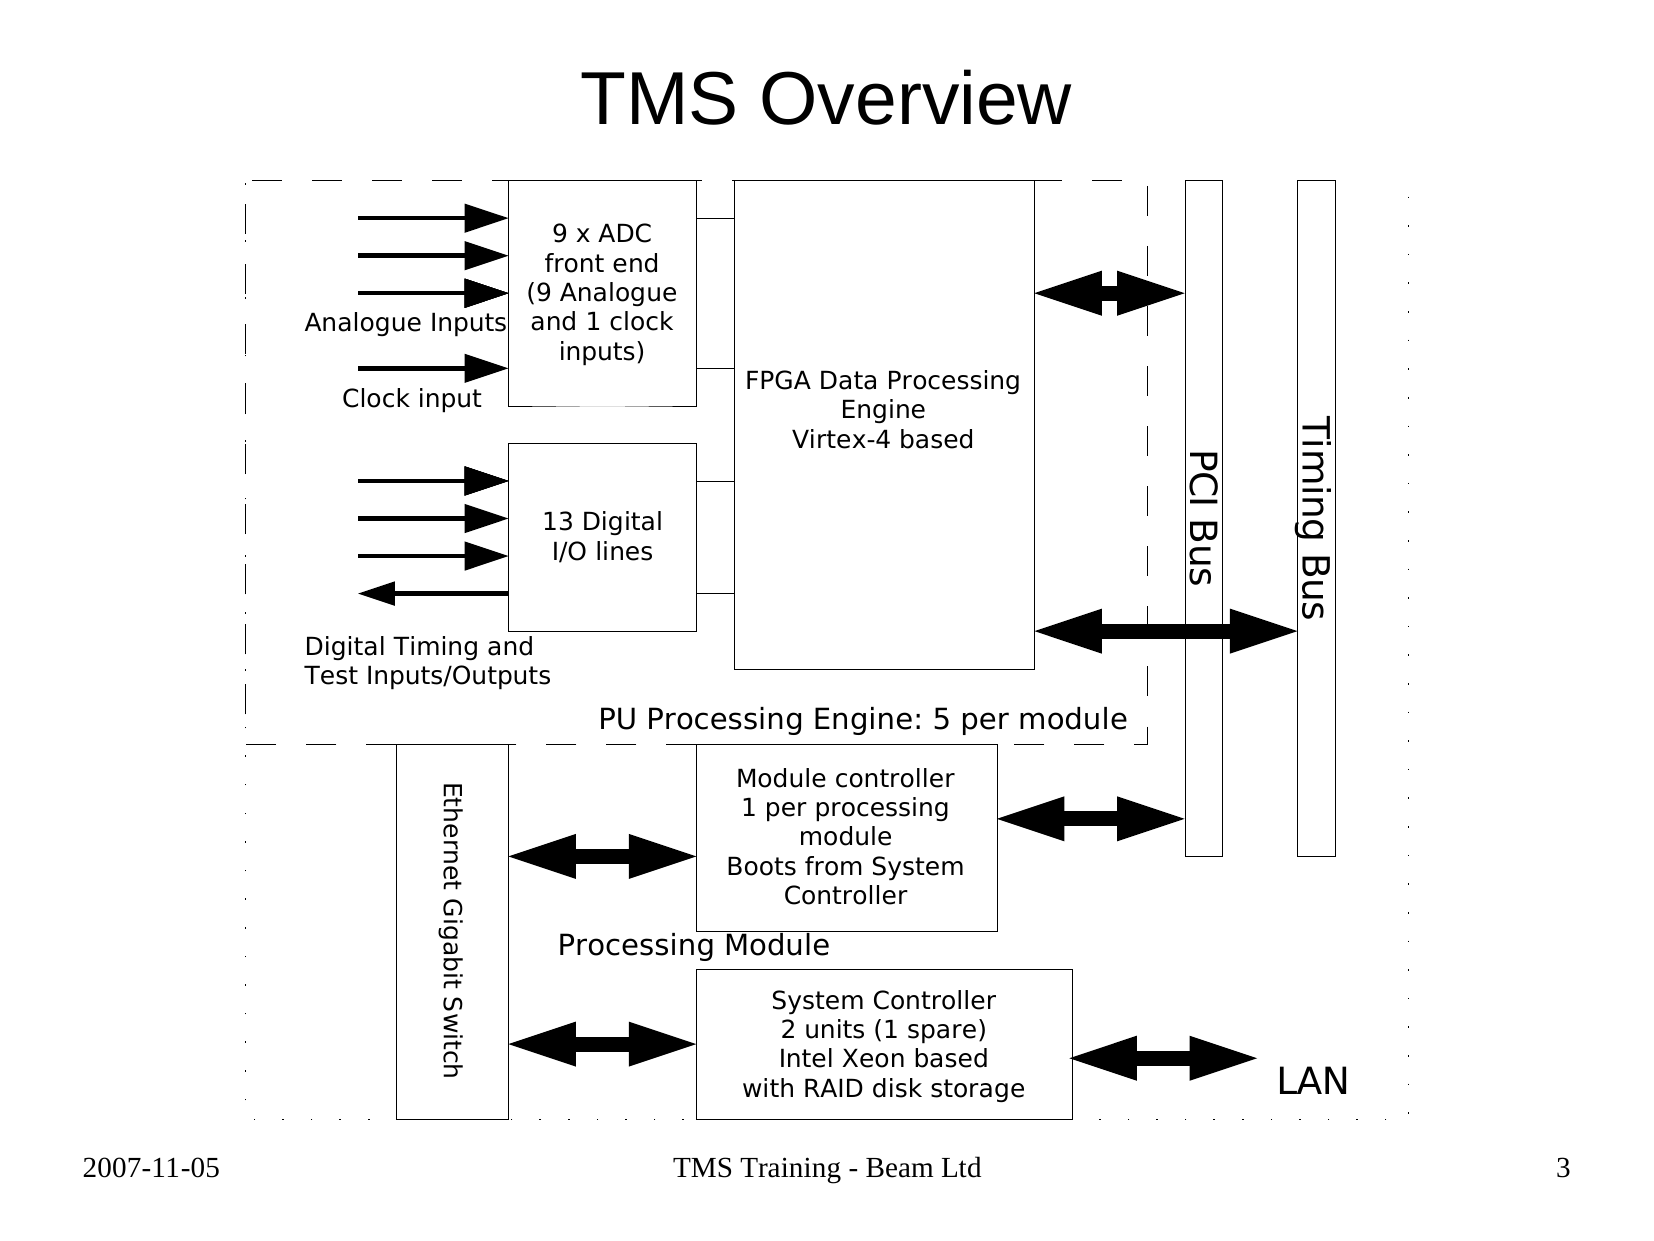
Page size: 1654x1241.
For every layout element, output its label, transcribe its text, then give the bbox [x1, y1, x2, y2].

title TMS Overview [82, 49, 1571, 148]
chart [82, 177, 1571, 1123]
